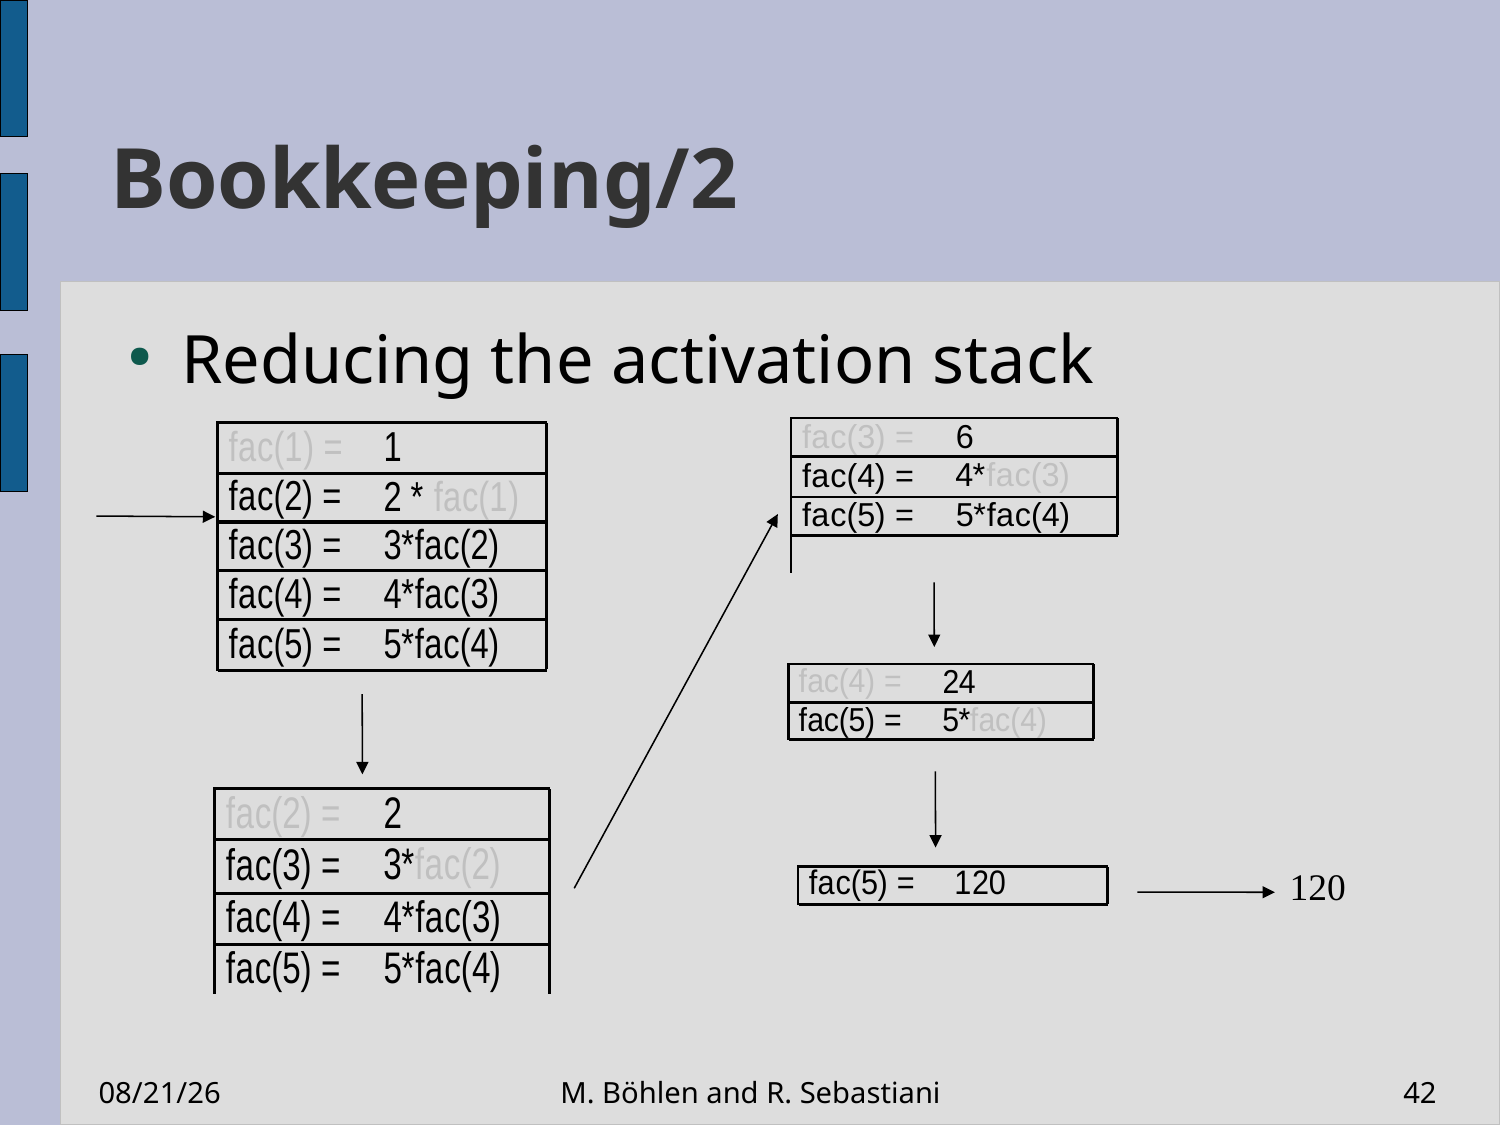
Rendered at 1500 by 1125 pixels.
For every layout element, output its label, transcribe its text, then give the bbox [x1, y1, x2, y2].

title Bookkeeping/2 [110, 82, 1392, 271]
list Reducing the activation stack [110, 312, 1392, 1022]
text_box 120 [1289, 871, 1346, 917]
